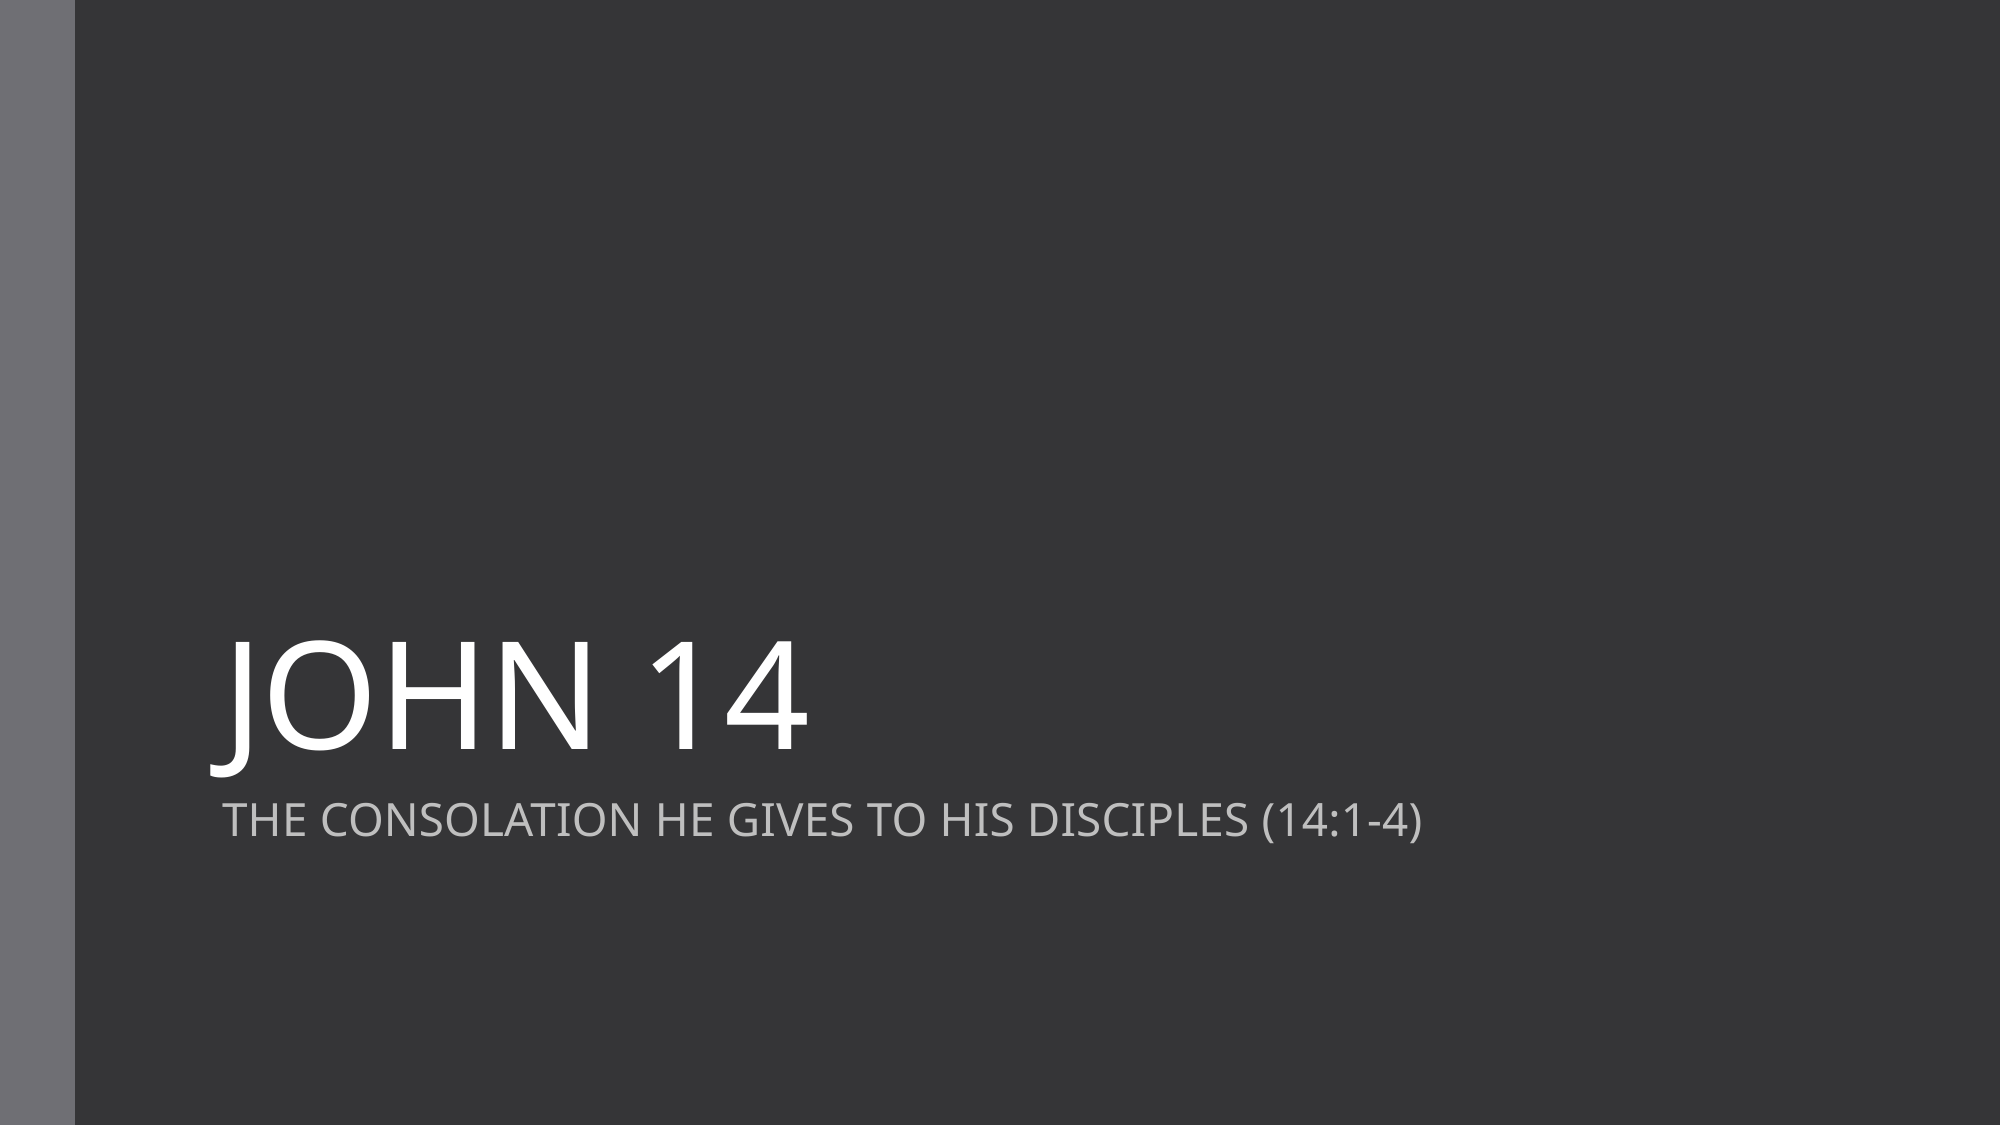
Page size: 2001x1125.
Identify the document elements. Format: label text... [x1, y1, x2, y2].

title JOHN 14 [206, 124, 1752, 787]
subtitle THE CONSOLATION HE GIVES TO HIS DISCIPLES (14:1-4) [206, 787, 1752, 1066]
